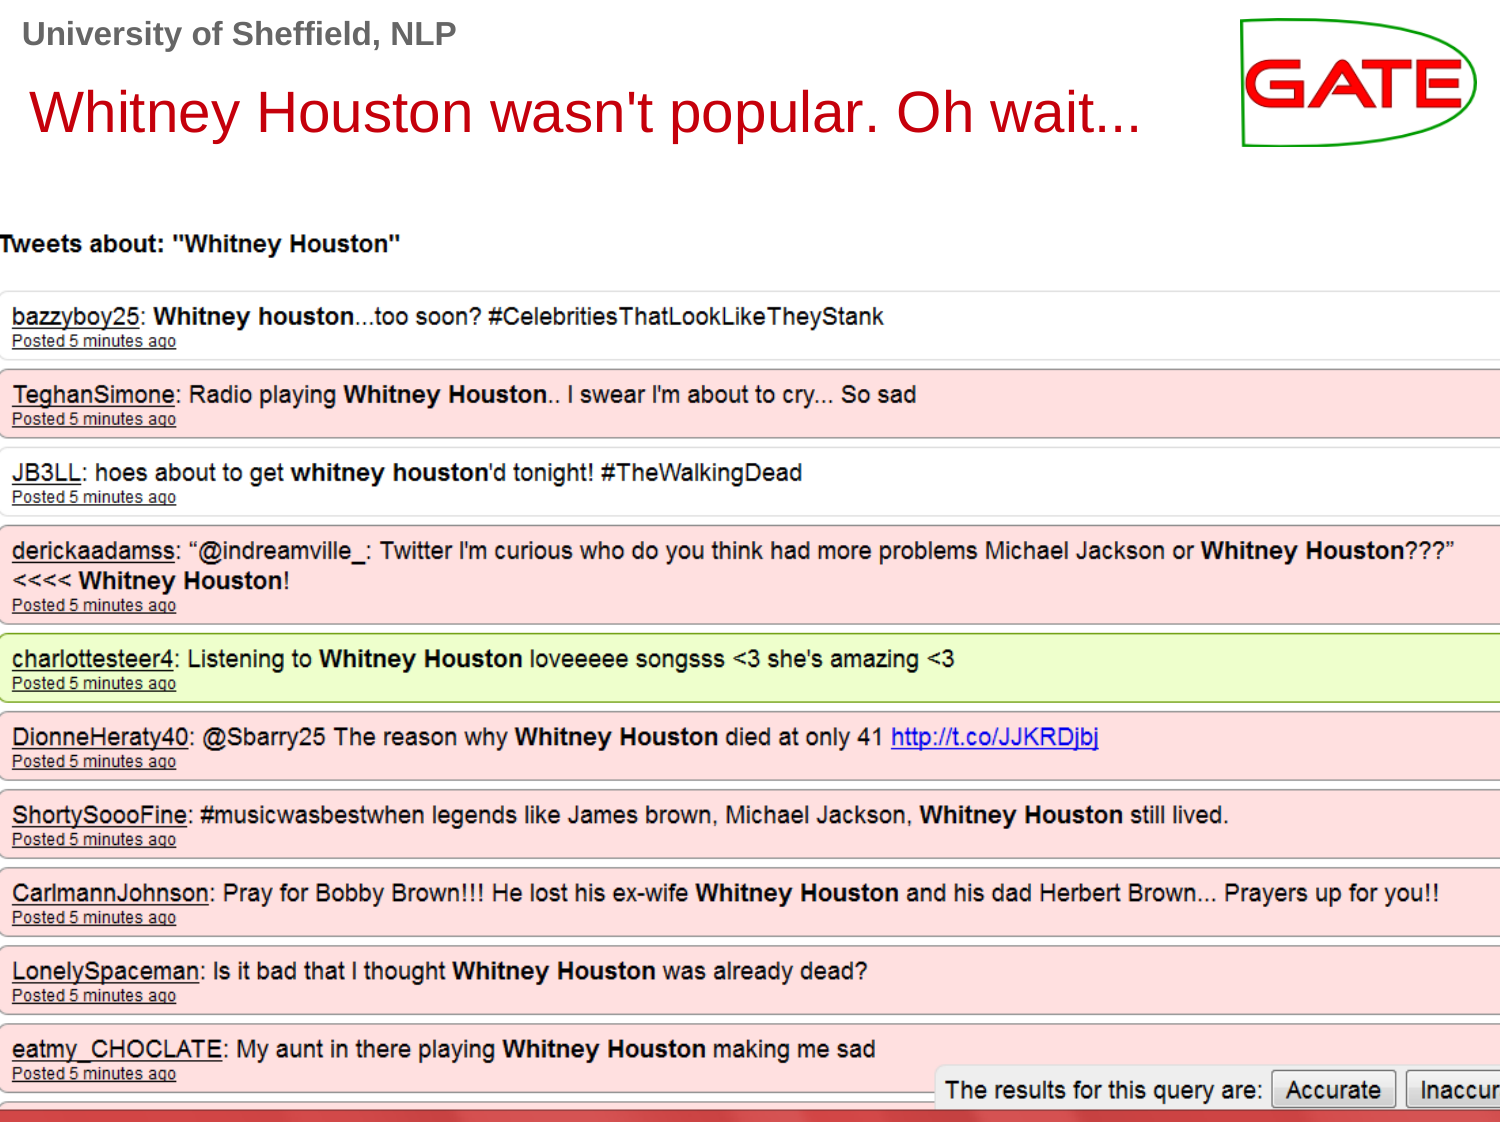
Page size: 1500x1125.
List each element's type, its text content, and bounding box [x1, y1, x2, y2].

title Whitney Houston wasn't popular. Oh wait... [29, 48, 1380, 147]
picture [0, 18, 1500, 1123]
